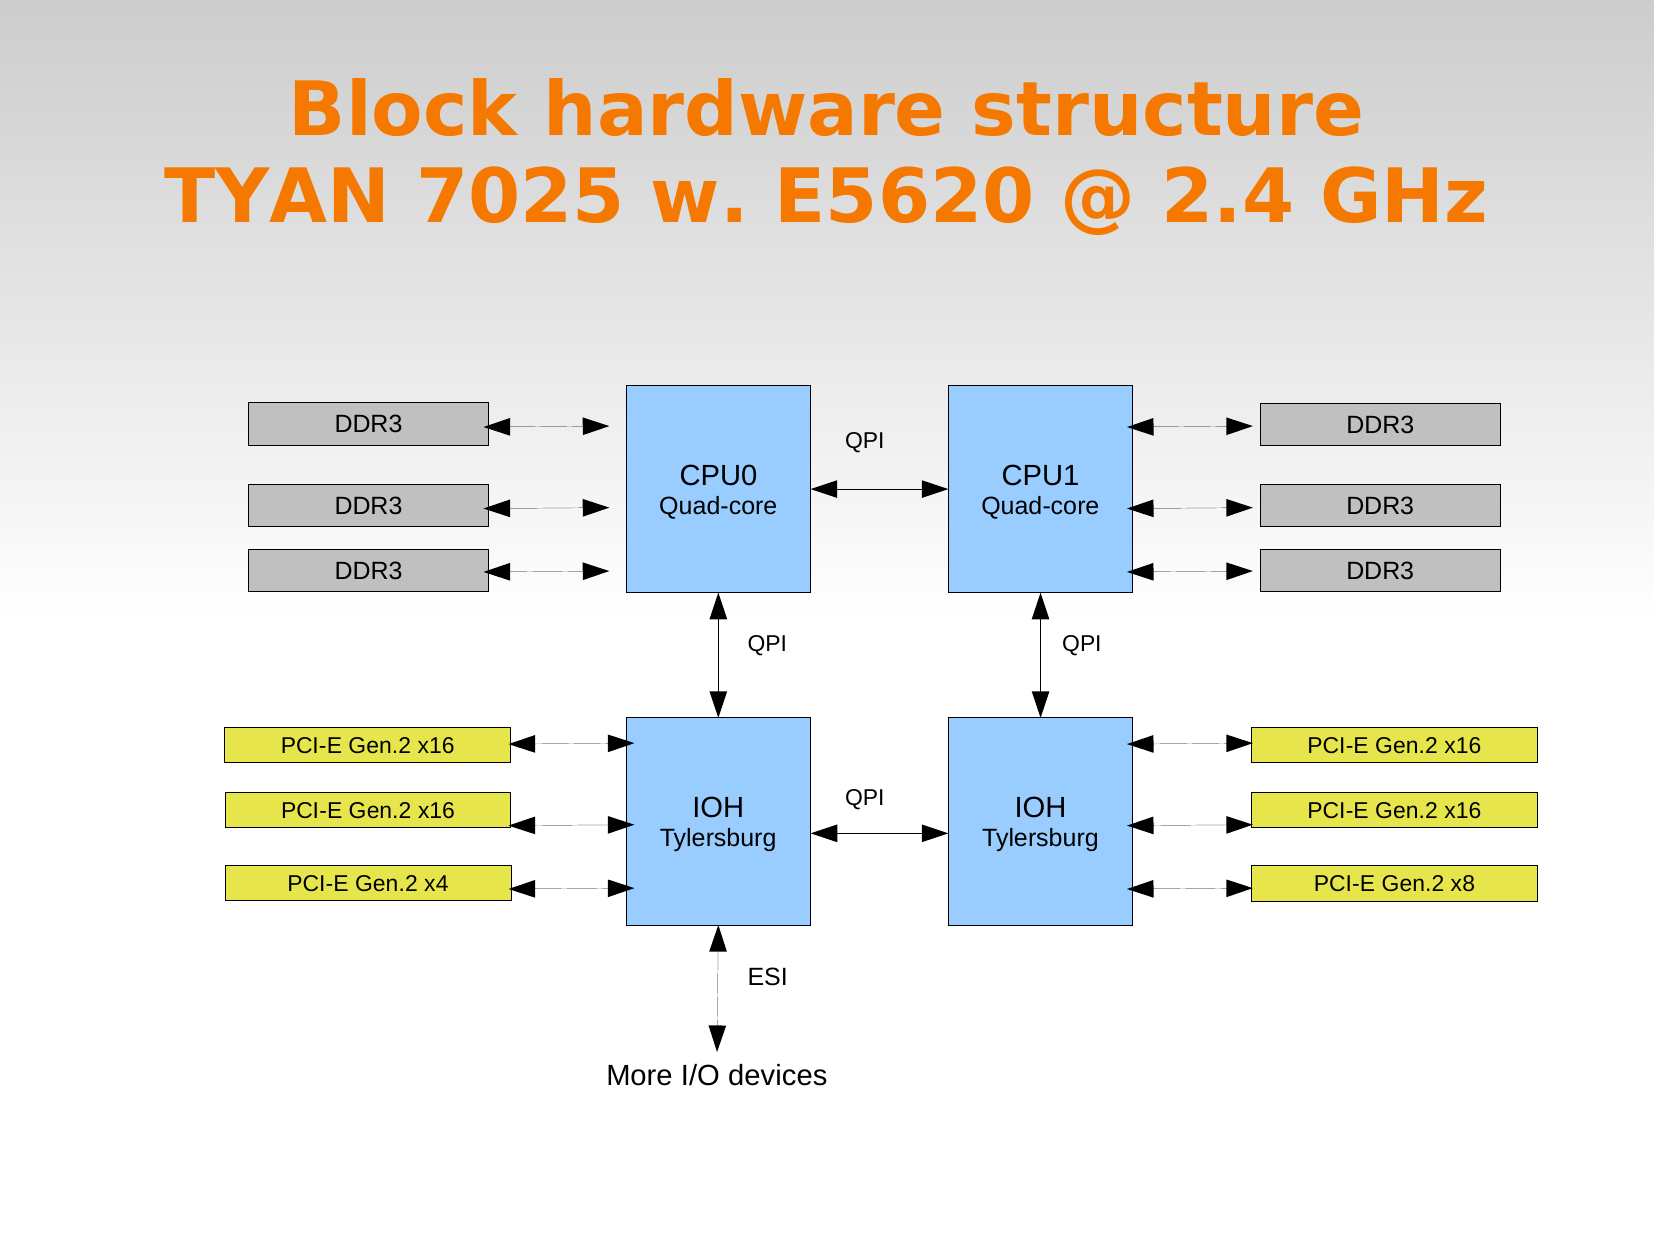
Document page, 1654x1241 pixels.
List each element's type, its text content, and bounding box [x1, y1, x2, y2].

title Block hardware structure TYAN 7025 w. E5620 @ 2.4 GHz [82, 49, 1571, 257]
text_box PCI-E Gen.2 x8 [1251, 865, 1538, 902]
text_box QPI [932, 835, 946, 840]
text_box QPI [732, 623, 849, 686]
text_box PCI-E Gen.2 x16 [224, 727, 511, 763]
text_box CPU1 Quad-core [948, 385, 1133, 593]
text_box CPU0 Quad-core [626, 385, 811, 593]
text_box IOH Tylersburg [626, 717, 811, 926]
text_box PCI-E Gen.2 x16 [1251, 792, 1538, 828]
text_box PCI-E Gen.2 x16 [1251, 727, 1538, 763]
text_box QPI [1047, 623, 1163, 686]
text_box DDR3 [248, 402, 489, 446]
text_box DDR3 [1260, 403, 1501, 446]
text_box DDR3 [1260, 484, 1501, 527]
text_box PCI-E Gen.2 x4 [225, 865, 512, 901]
text_box DDR3 [1260, 549, 1501, 592]
text_box QPI [838, 834, 921, 840]
text_box IOH Tylersburg [948, 717, 1133, 926]
text_box More I/O devices [520, 1052, 914, 1126]
text_box PCI-E Gen.2 x16 [225, 792, 511, 828]
text_box DDR3 [248, 484, 489, 527]
text_box DDR3 [248, 549, 489, 592]
text_box ESI [732, 955, 849, 1022]
text_box QPI [830, 777, 946, 833]
text_box QPI [830, 420, 946, 483]
